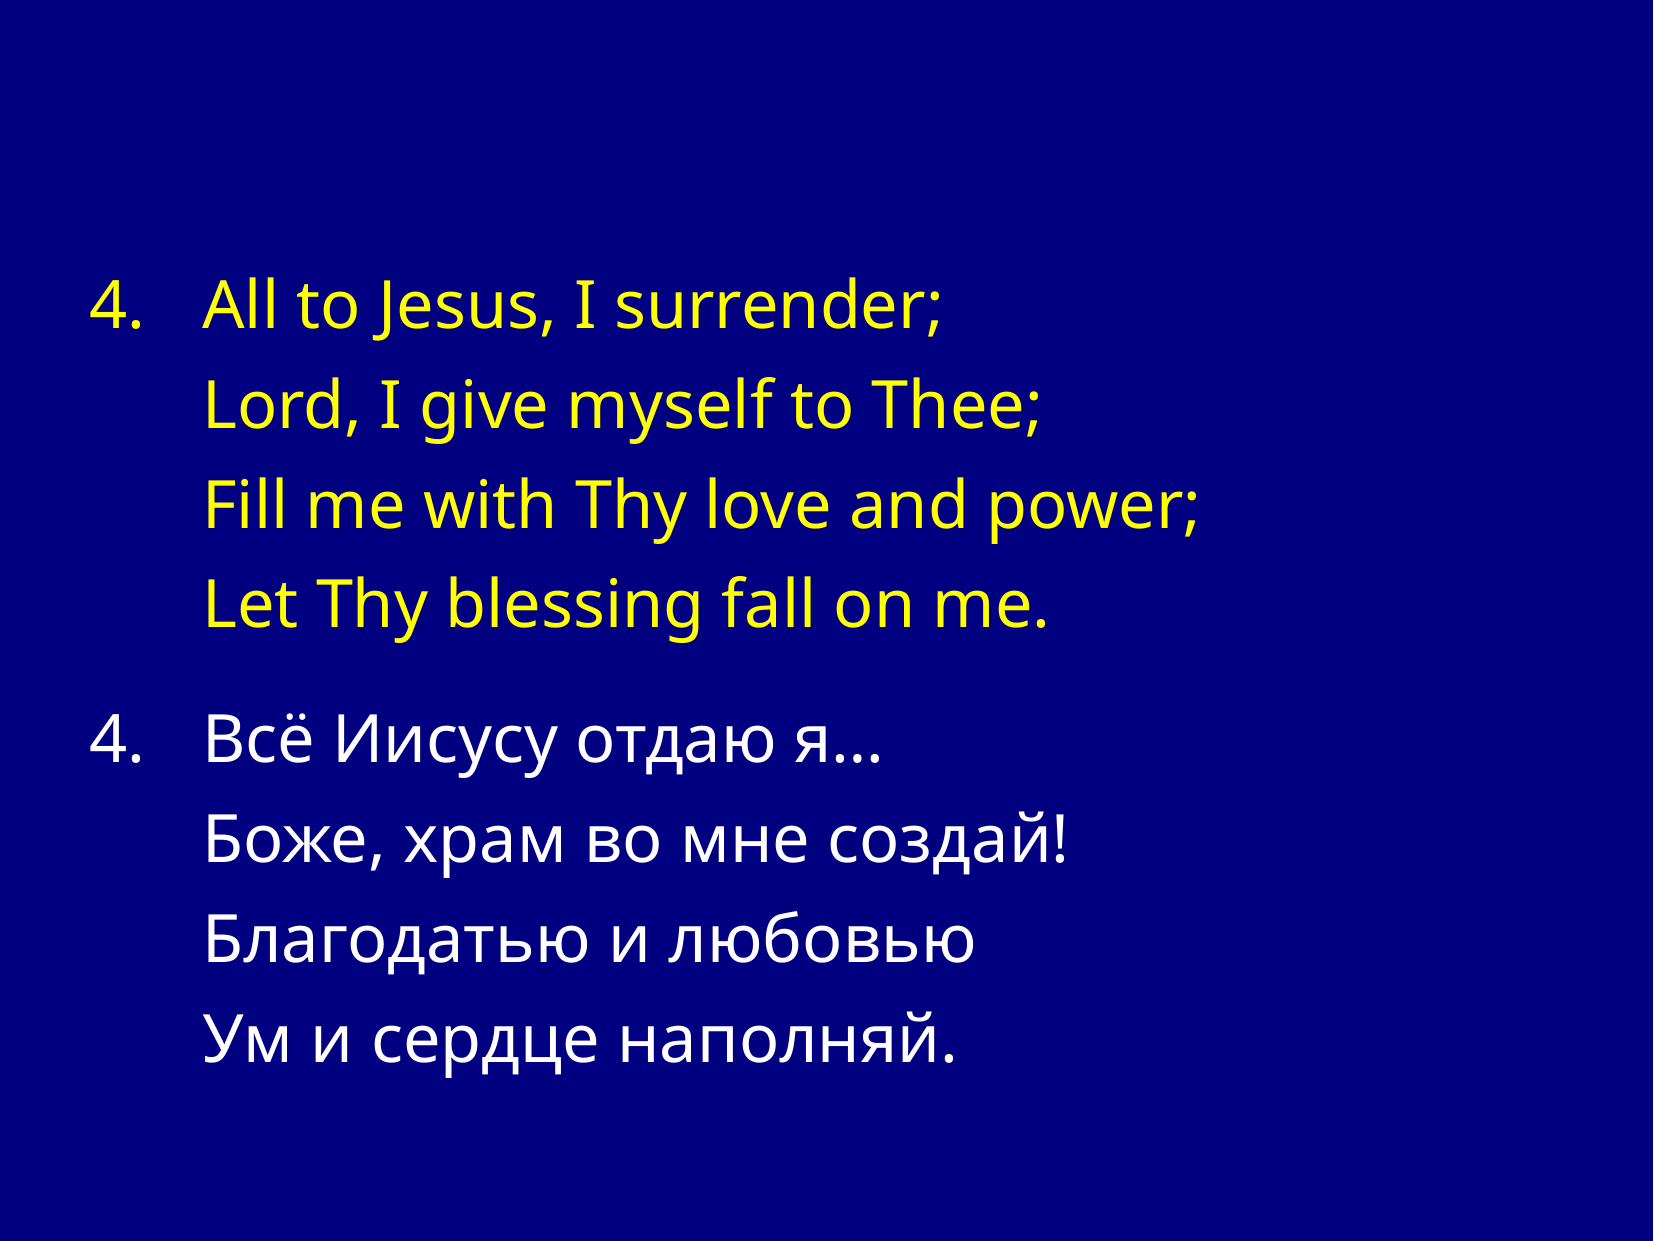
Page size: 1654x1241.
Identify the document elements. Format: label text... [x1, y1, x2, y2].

text_box 4. All to Jesus, I surrender; Lord, I give myself to Thee; Fill me with Thy love and power; Let Thy blessing fall on me. [75, 150, 1576, 638]
text_box 4. Всё Иисусу отдаю я… Боже, храм во мне создай! Благодатью и любовью Ум и сердце наполняй. [75, 675, 1576, 1163]
